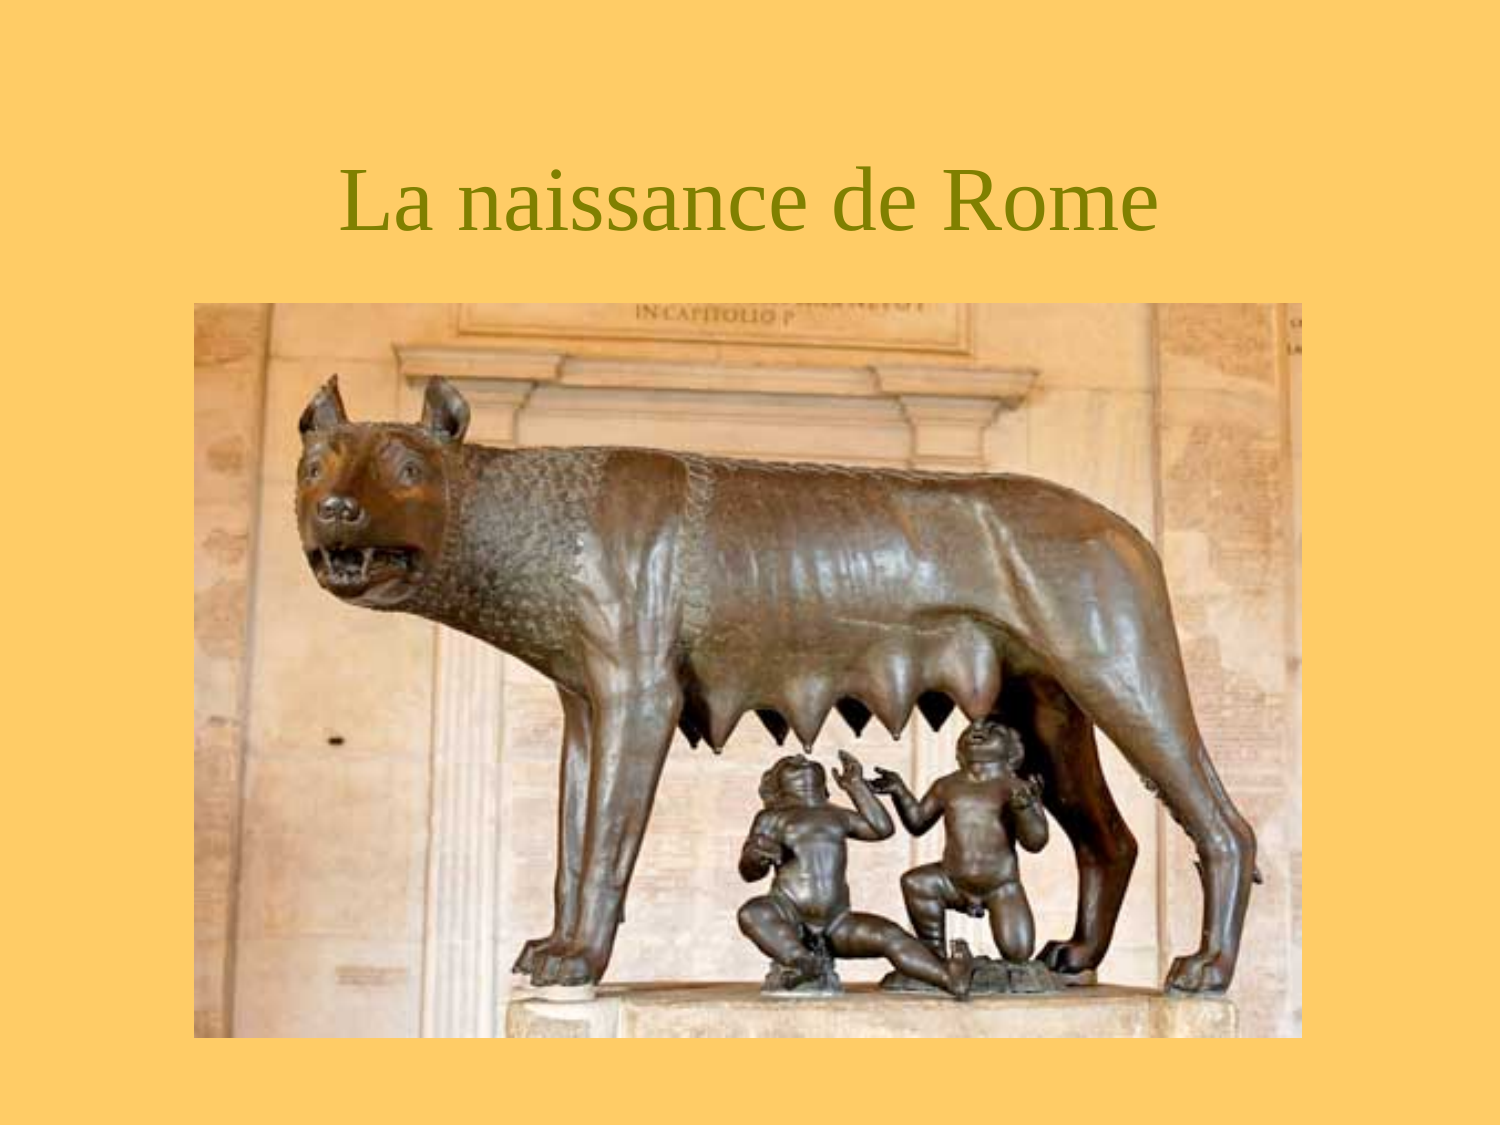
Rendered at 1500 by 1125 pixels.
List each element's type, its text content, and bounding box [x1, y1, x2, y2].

text_box La naissance de Rome [112, 99, 1388, 288]
picture [194, 303, 1302, 1039]
